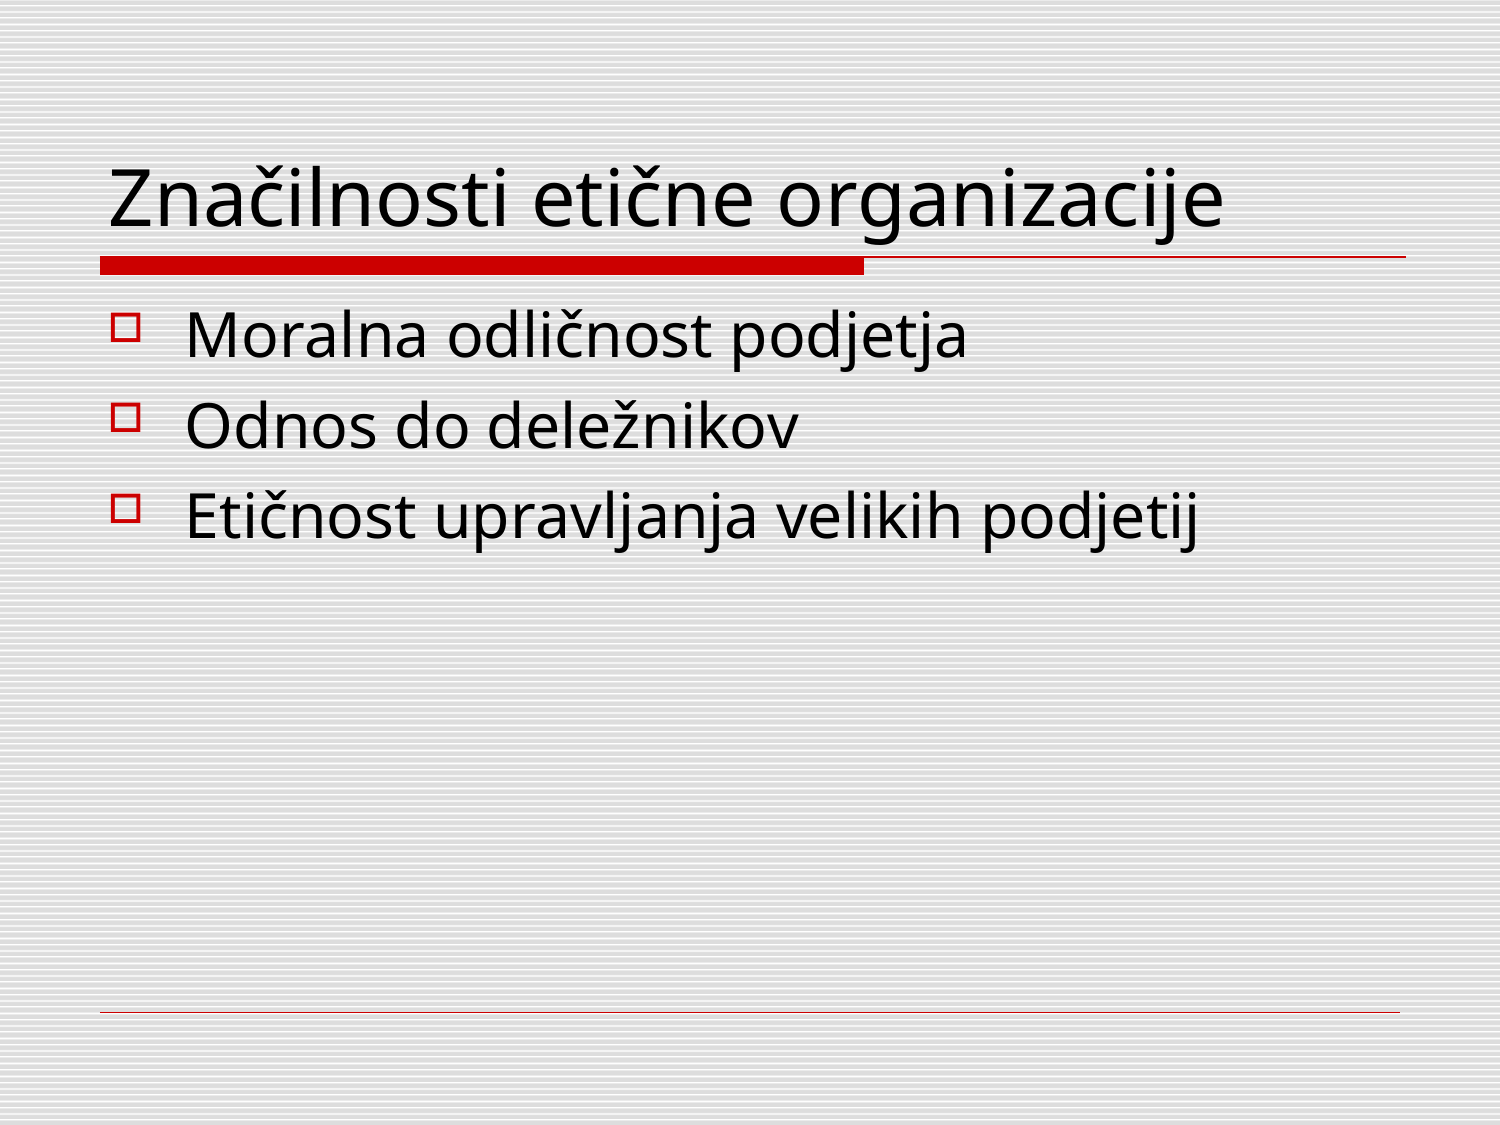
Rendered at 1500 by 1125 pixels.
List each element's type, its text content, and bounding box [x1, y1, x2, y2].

picture [0, 0, 1500, 1125]
title Značilnosti etične organizacije [94, 49, 1407, 250]
list Moralna odličnost podjetja Odnos do deležnikov Etičnost upravljanja velikih podjetij [92, 287, 1406, 988]
